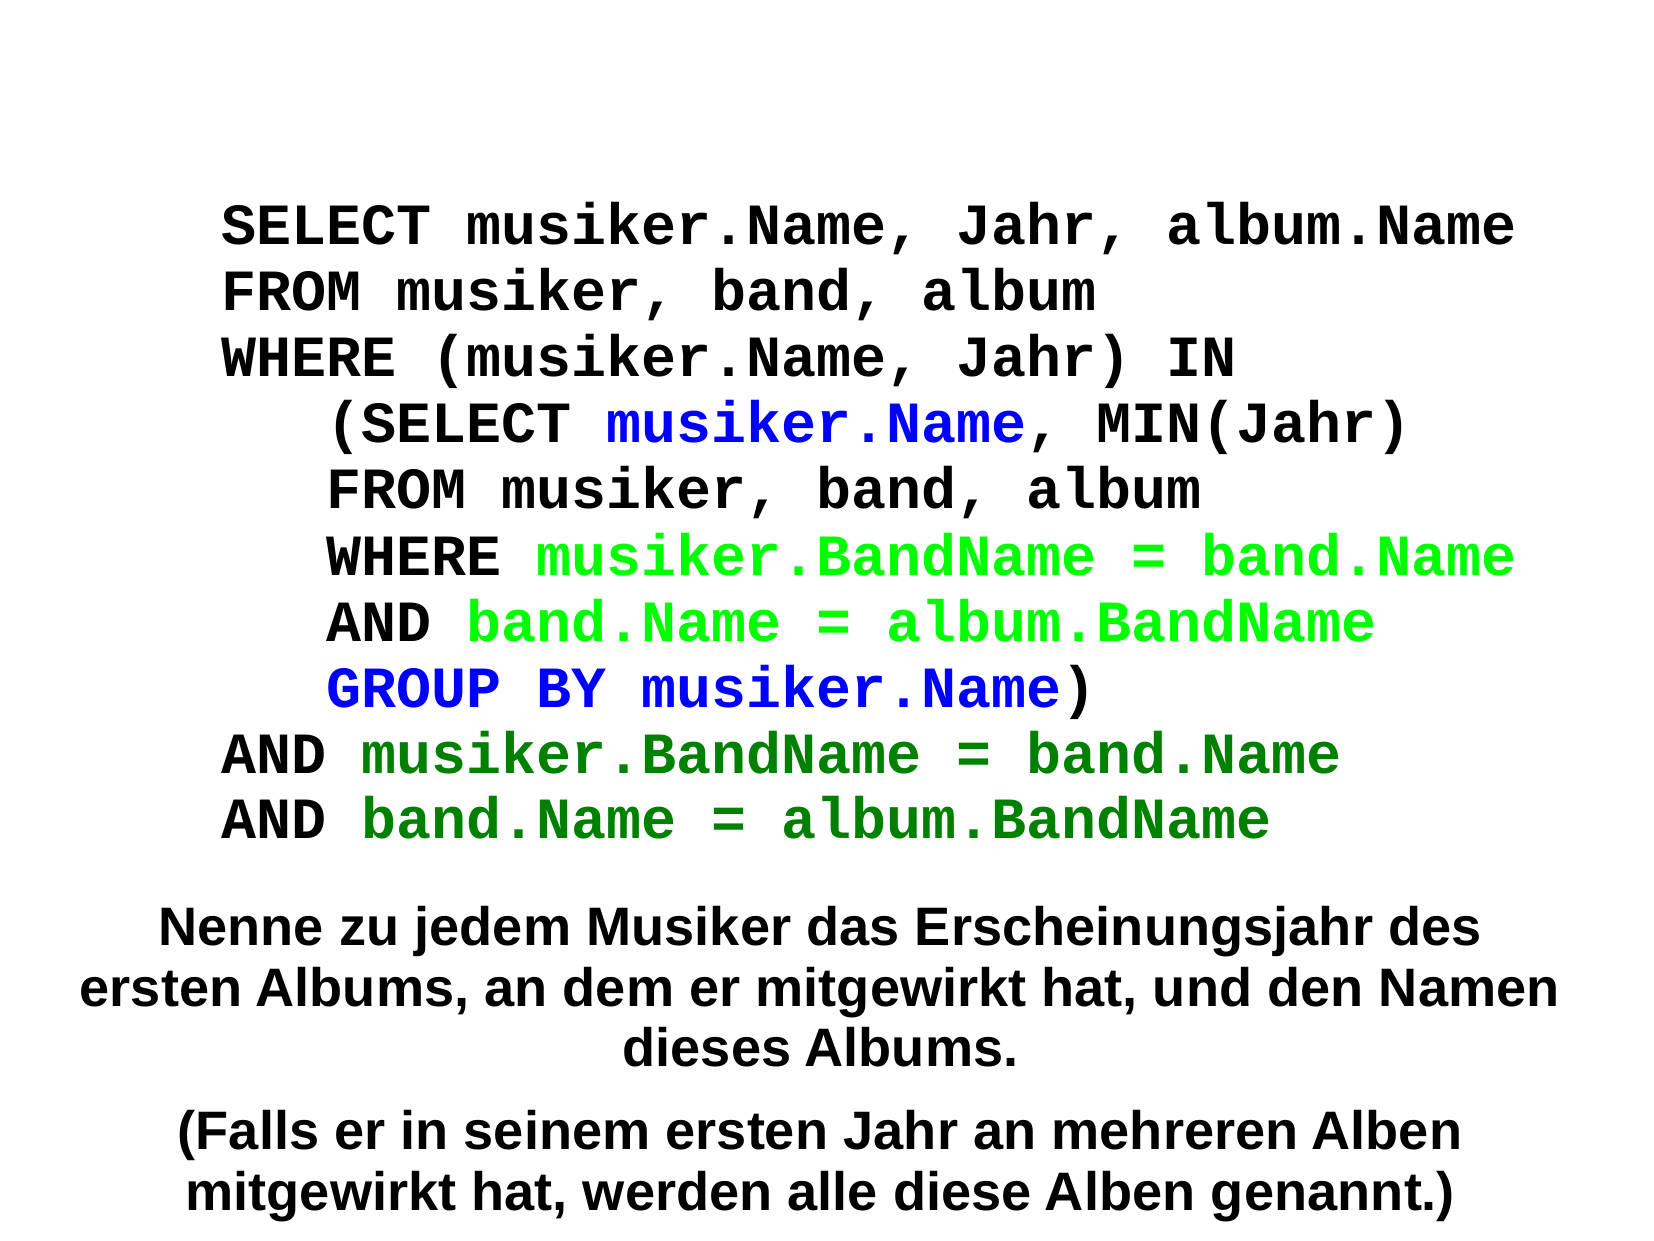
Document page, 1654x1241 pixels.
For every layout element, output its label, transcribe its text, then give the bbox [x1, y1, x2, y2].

text_box SELECT musiker.Name, Jahr, album.Name FROM musiker, band, album WHERE (musiker.Name, Jahr) IN (SELECT musiker.Name, MIN(Jahr) FROM musiker, band, album WHERE musiker.BandName = band.Name AND band.Name = album.BandName GROUP BY musiker.Name) AND musiker.BandName = band.Name AND band.Name = album.BandName [206, 188, 1565, 869]
title (Falls er in seinem ersten Jahr an mehreren Alben mitgewirkt hat, werden alle diese Alben genannt.) [76, 1082, 1565, 1241]
title Nenne zu jedem Musiker das Erscheinungsjahr des ersten Albums, an dem er mitgewirkt hat, und den Namen dieses Albums. [76, 894, 1565, 1081]
